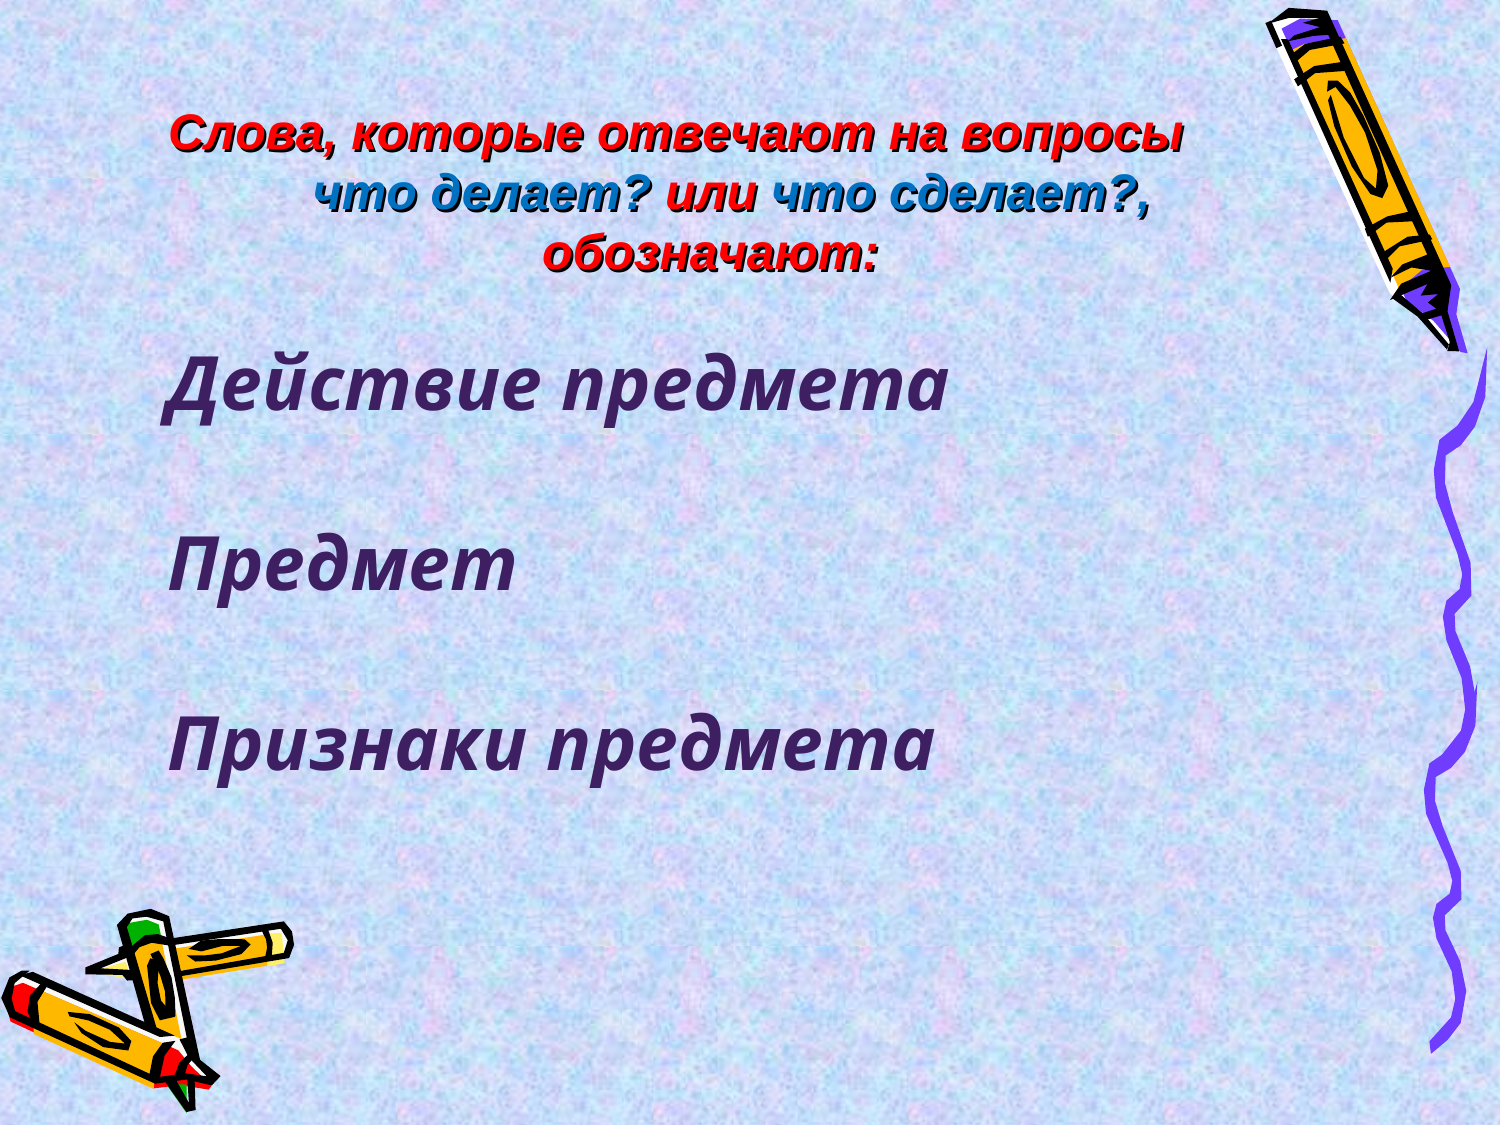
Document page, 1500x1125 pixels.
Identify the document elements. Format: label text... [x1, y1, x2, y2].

picture [0, 0, 1500, 1125]
text_box Слова, которые отвечают на вопросы что делает? или что сделает?, обозначают: [112, 24, 1240, 288]
text_box Действие предмета Предмет Признаки предмета [152, 328, 1290, 794]
